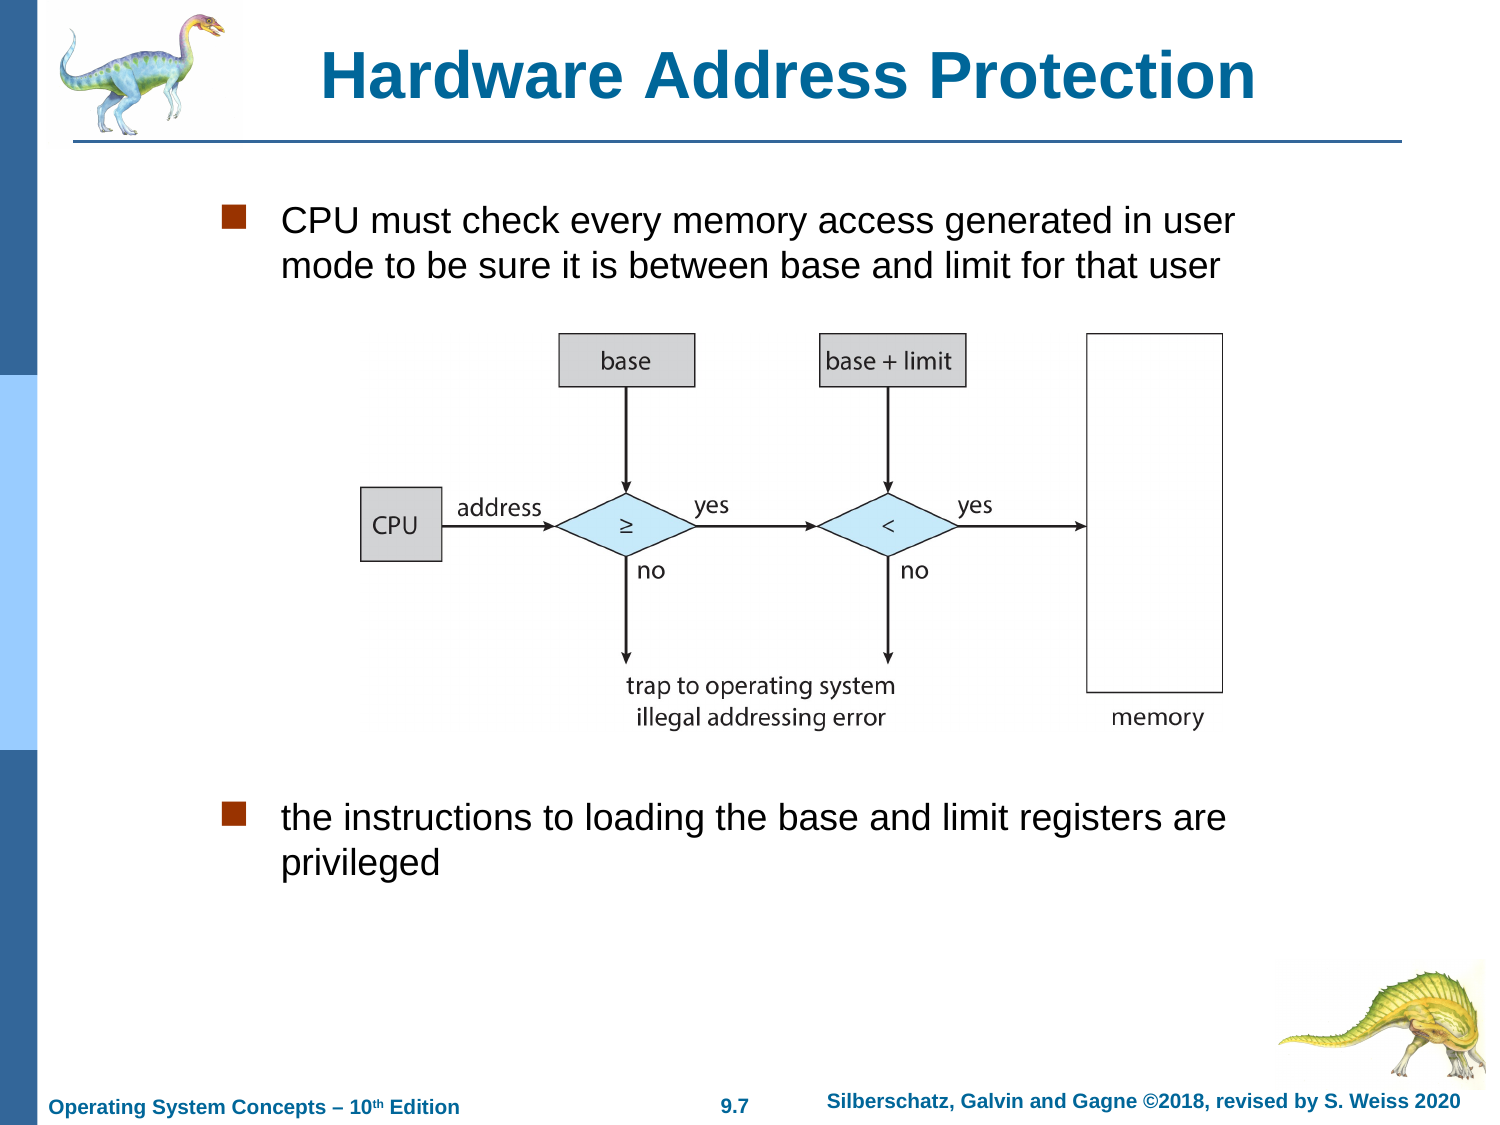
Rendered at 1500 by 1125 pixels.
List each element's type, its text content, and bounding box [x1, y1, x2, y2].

picture [1275, 959, 1486, 1090]
title Hardware Address Protection [154, 25, 1425, 120]
picture [360, 333, 1223, 732]
picture [46, 0, 243, 149]
list CPU must check every memory access generated in user mode to be sure it is between base and limit for that user the instructions to loading the base and limit registers are privileged [209, 188, 1351, 945]
